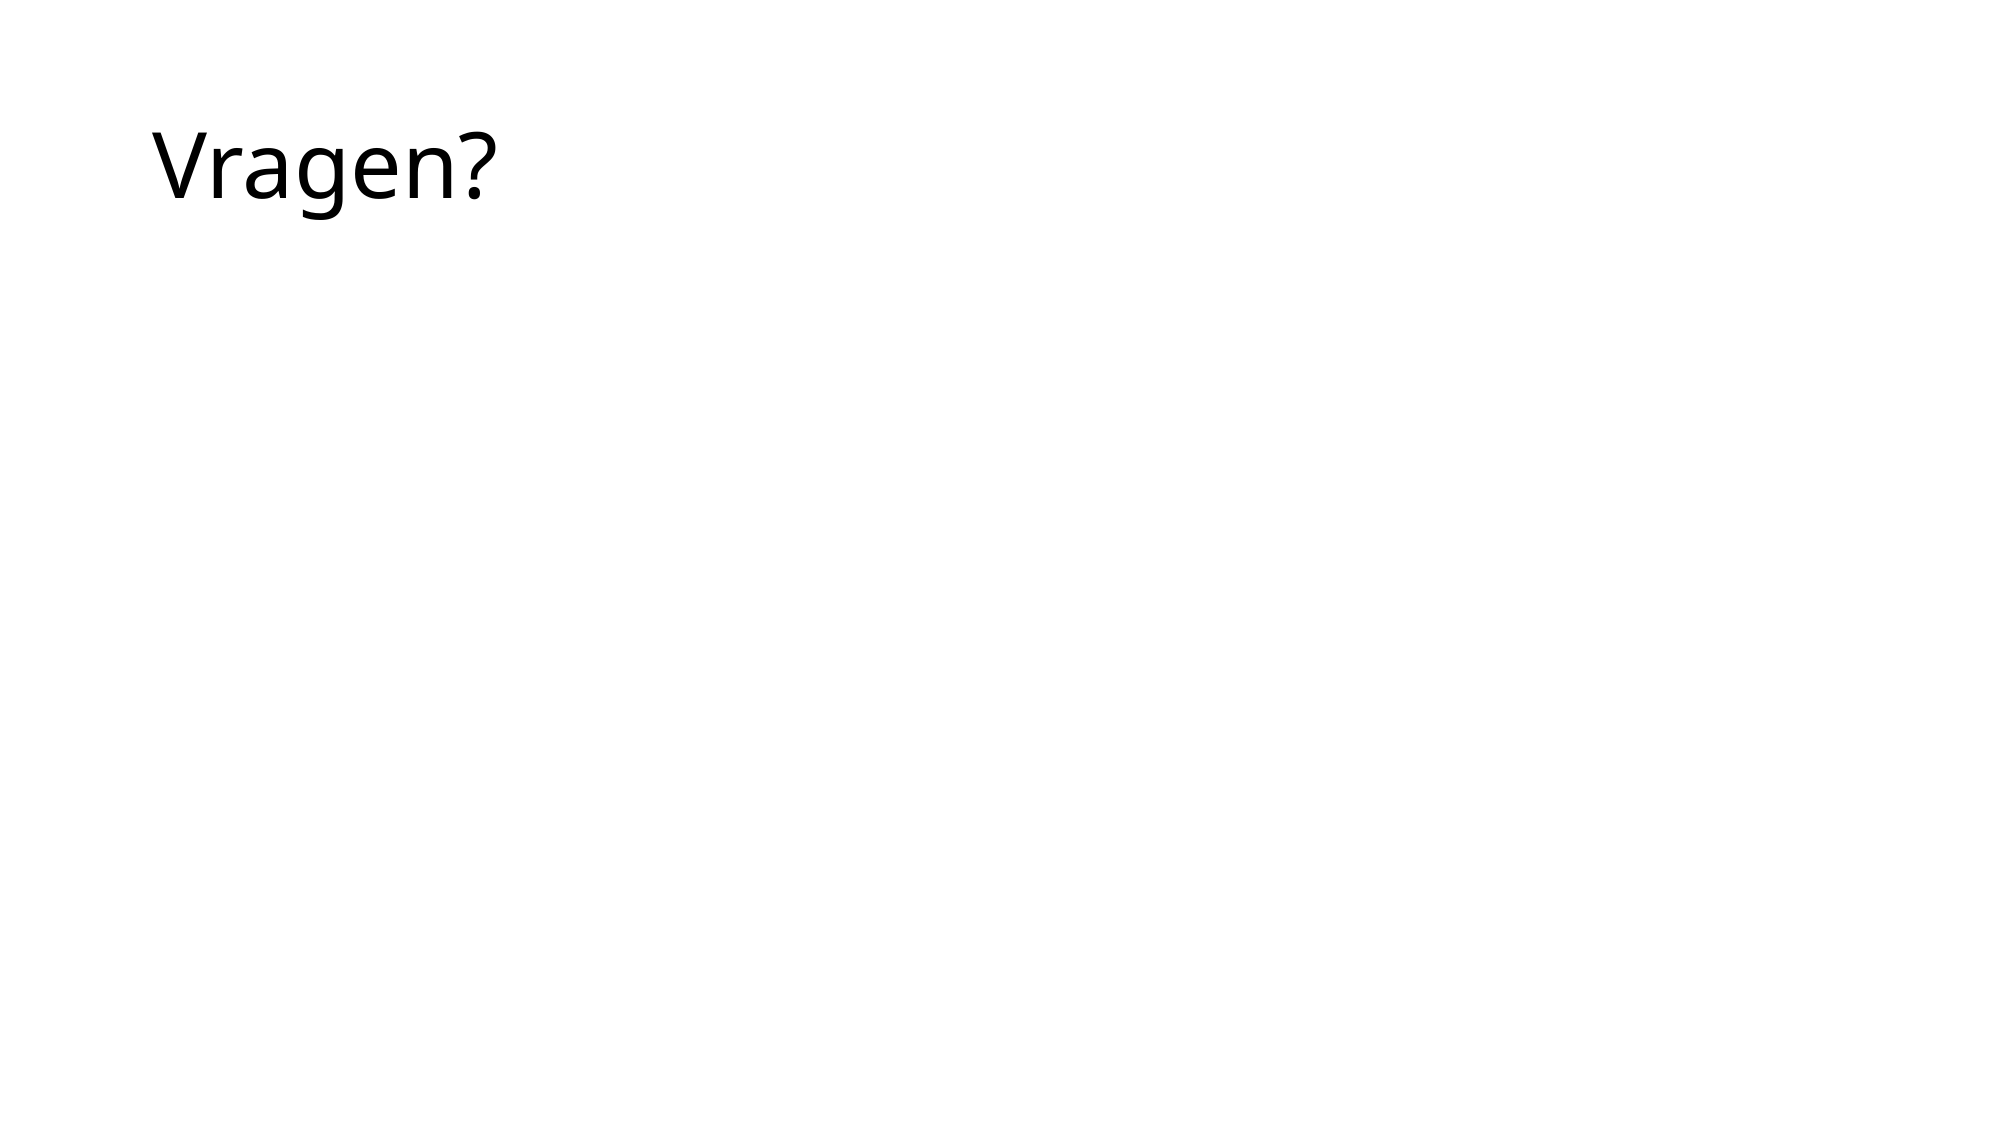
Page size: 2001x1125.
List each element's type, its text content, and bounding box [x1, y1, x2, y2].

title Vragen? [137, 59, 1863, 278]
